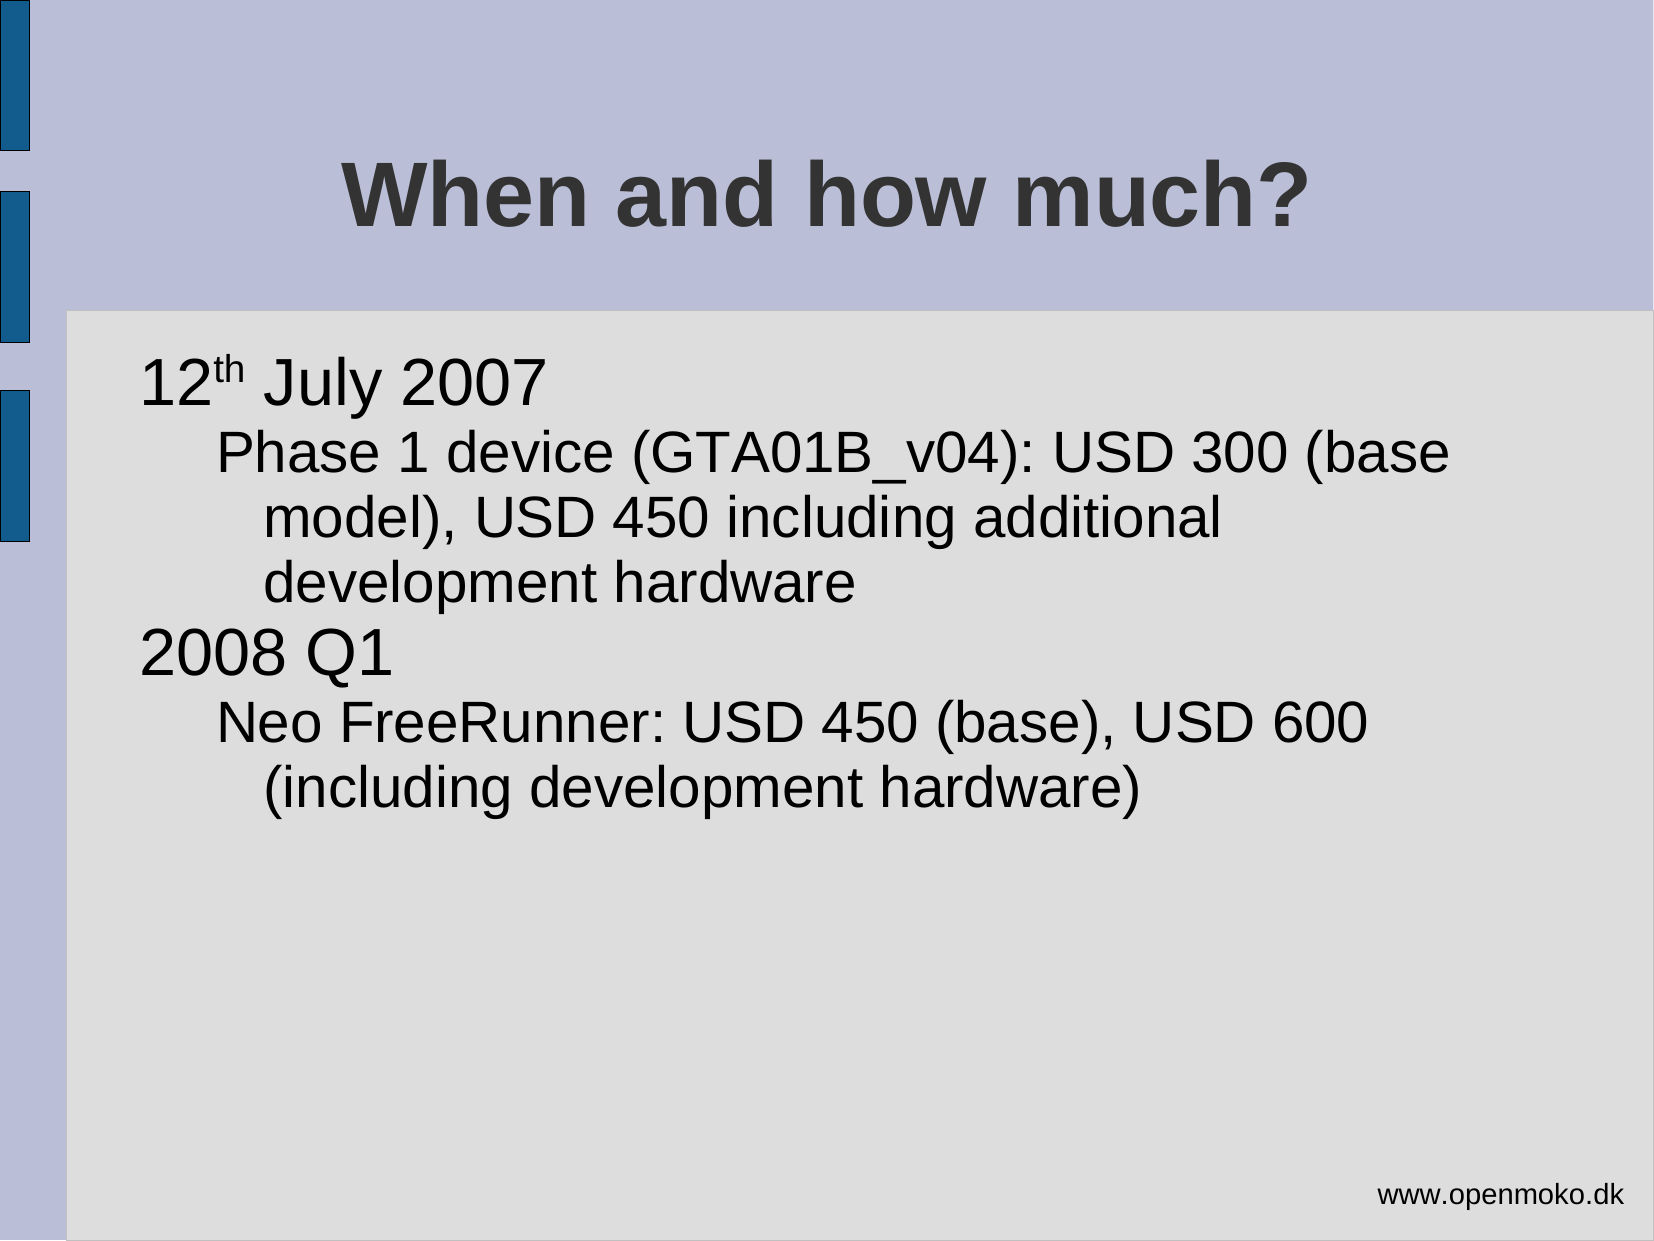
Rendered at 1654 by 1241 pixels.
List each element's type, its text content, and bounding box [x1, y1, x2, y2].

title When and how much? [121, 91, 1534, 299]
list 12th July 2007 Phase 1 device (GTA01B_v04): USD 300 (base model), USD 450 including additional development hardware 2008 Q1 Neo FreeRunner: USD 450 (base), USD 600 (including development hardware) [121, 344, 1534, 1127]
